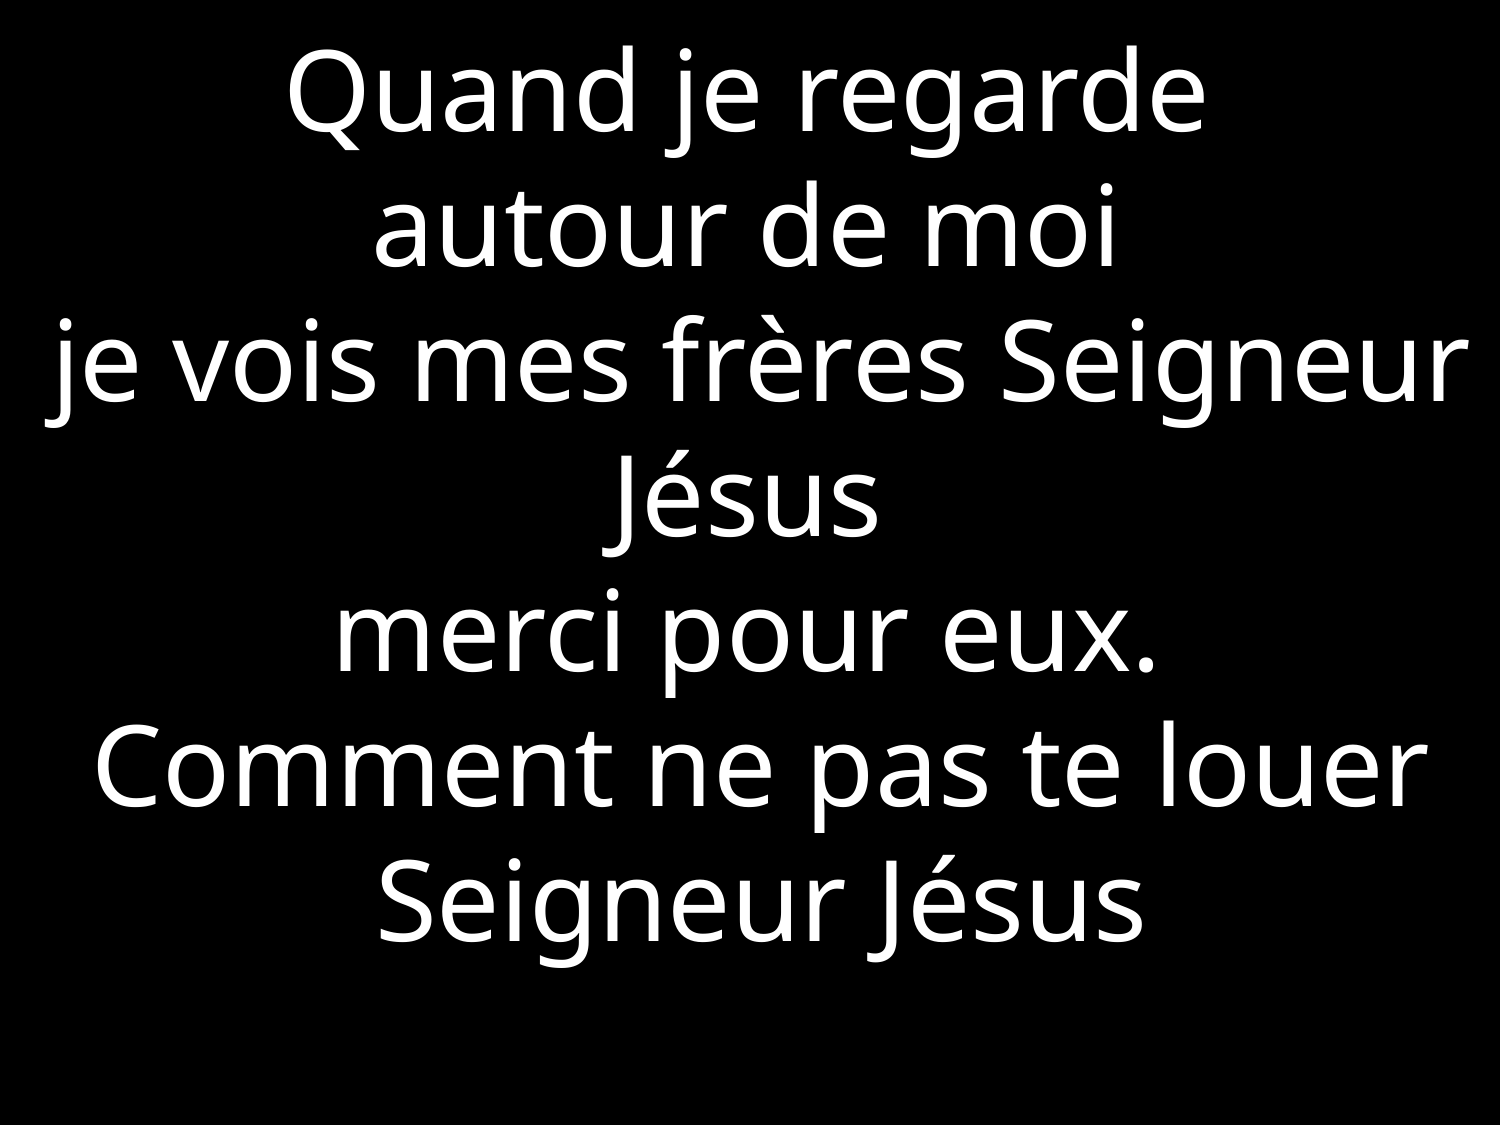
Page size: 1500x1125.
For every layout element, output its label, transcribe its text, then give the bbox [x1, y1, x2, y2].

list Quand je regarde autour de moi je vois mes frères Seigneur Jésus merci pour eux. Comment ne pas te louer Seigneur Jésus [23, 11, 1500, 1095]
